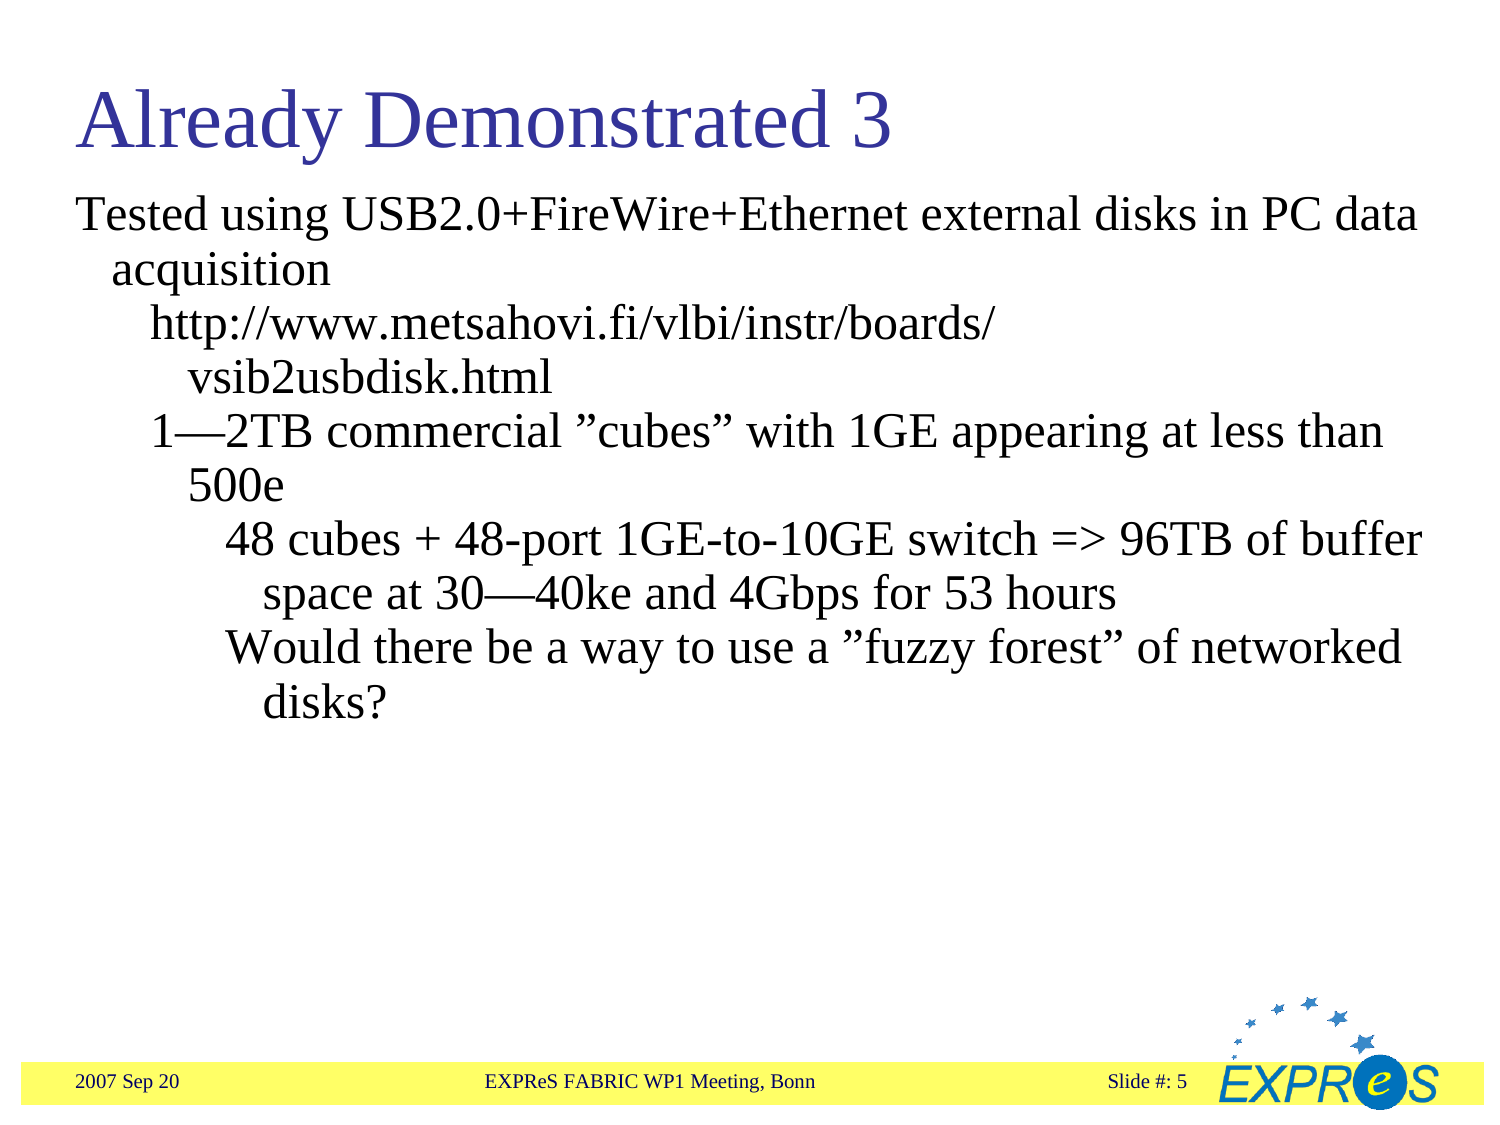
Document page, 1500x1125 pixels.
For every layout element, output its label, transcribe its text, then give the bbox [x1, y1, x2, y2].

list Tested using USB2.0+FireWire+Ethernet external disks in PC data acquisition http://www.metsahovi.fi/vlbi/instr/boards/ vsib2usbdisk.html 1—2TB commercial ”cubes” with 1GE appearing at less than 500e 48 cubes + 48-port 1GE-to-10GE switch => 96TB of buffer space at 30—40ke and 4Gbps for 53 hours Would there be a way to use a ”fuzzy forest” of networked disks? [75, 187, 1425, 1038]
title Already Demonstrated 3 [75, 70, 1425, 172]
picture [21, 993, 1500, 1113]
